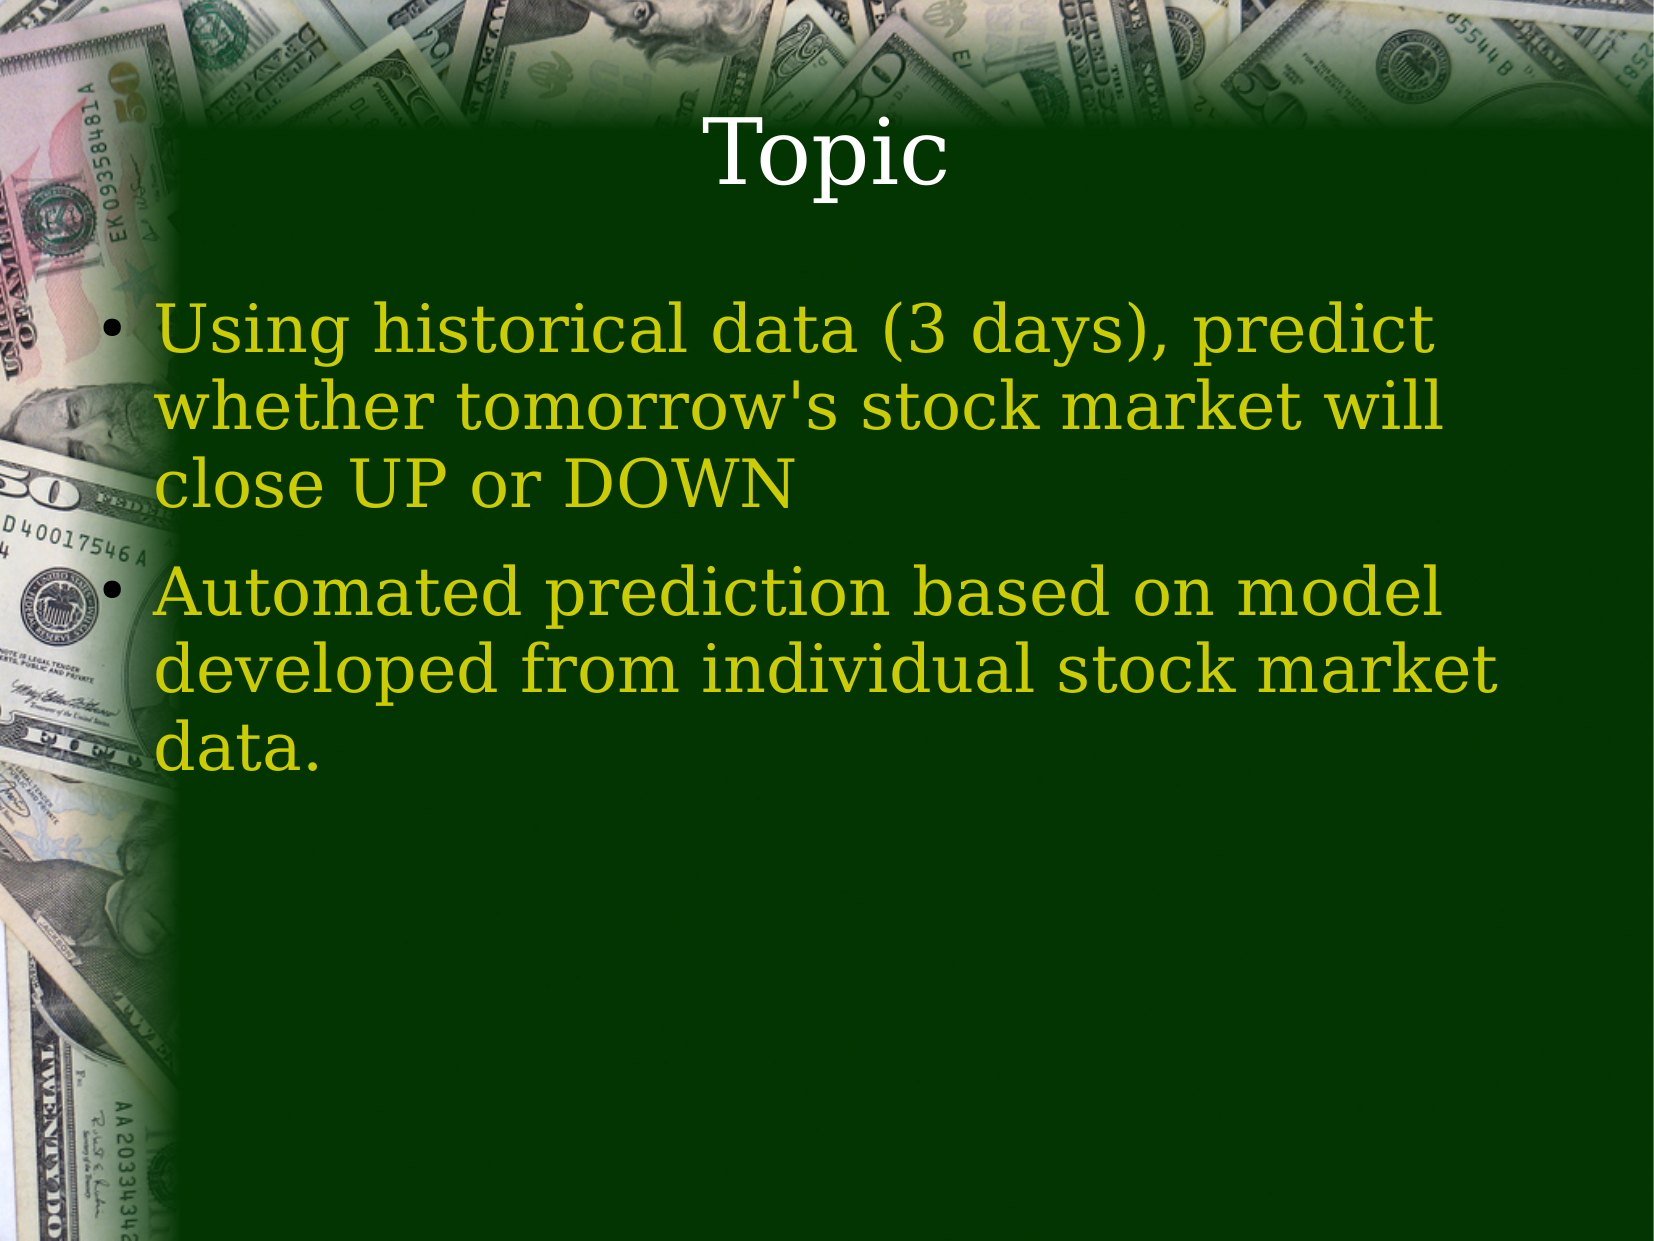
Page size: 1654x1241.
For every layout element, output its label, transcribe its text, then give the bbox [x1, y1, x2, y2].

picture [0, 0, 1654, 1241]
list Using historical data (3 days), predict whether tomorrow's stock market will close UP or DOWN Automated prediction based on model developed from individual stock market data. [82, 290, 1571, 1010]
title Topic [82, 49, 1571, 257]
